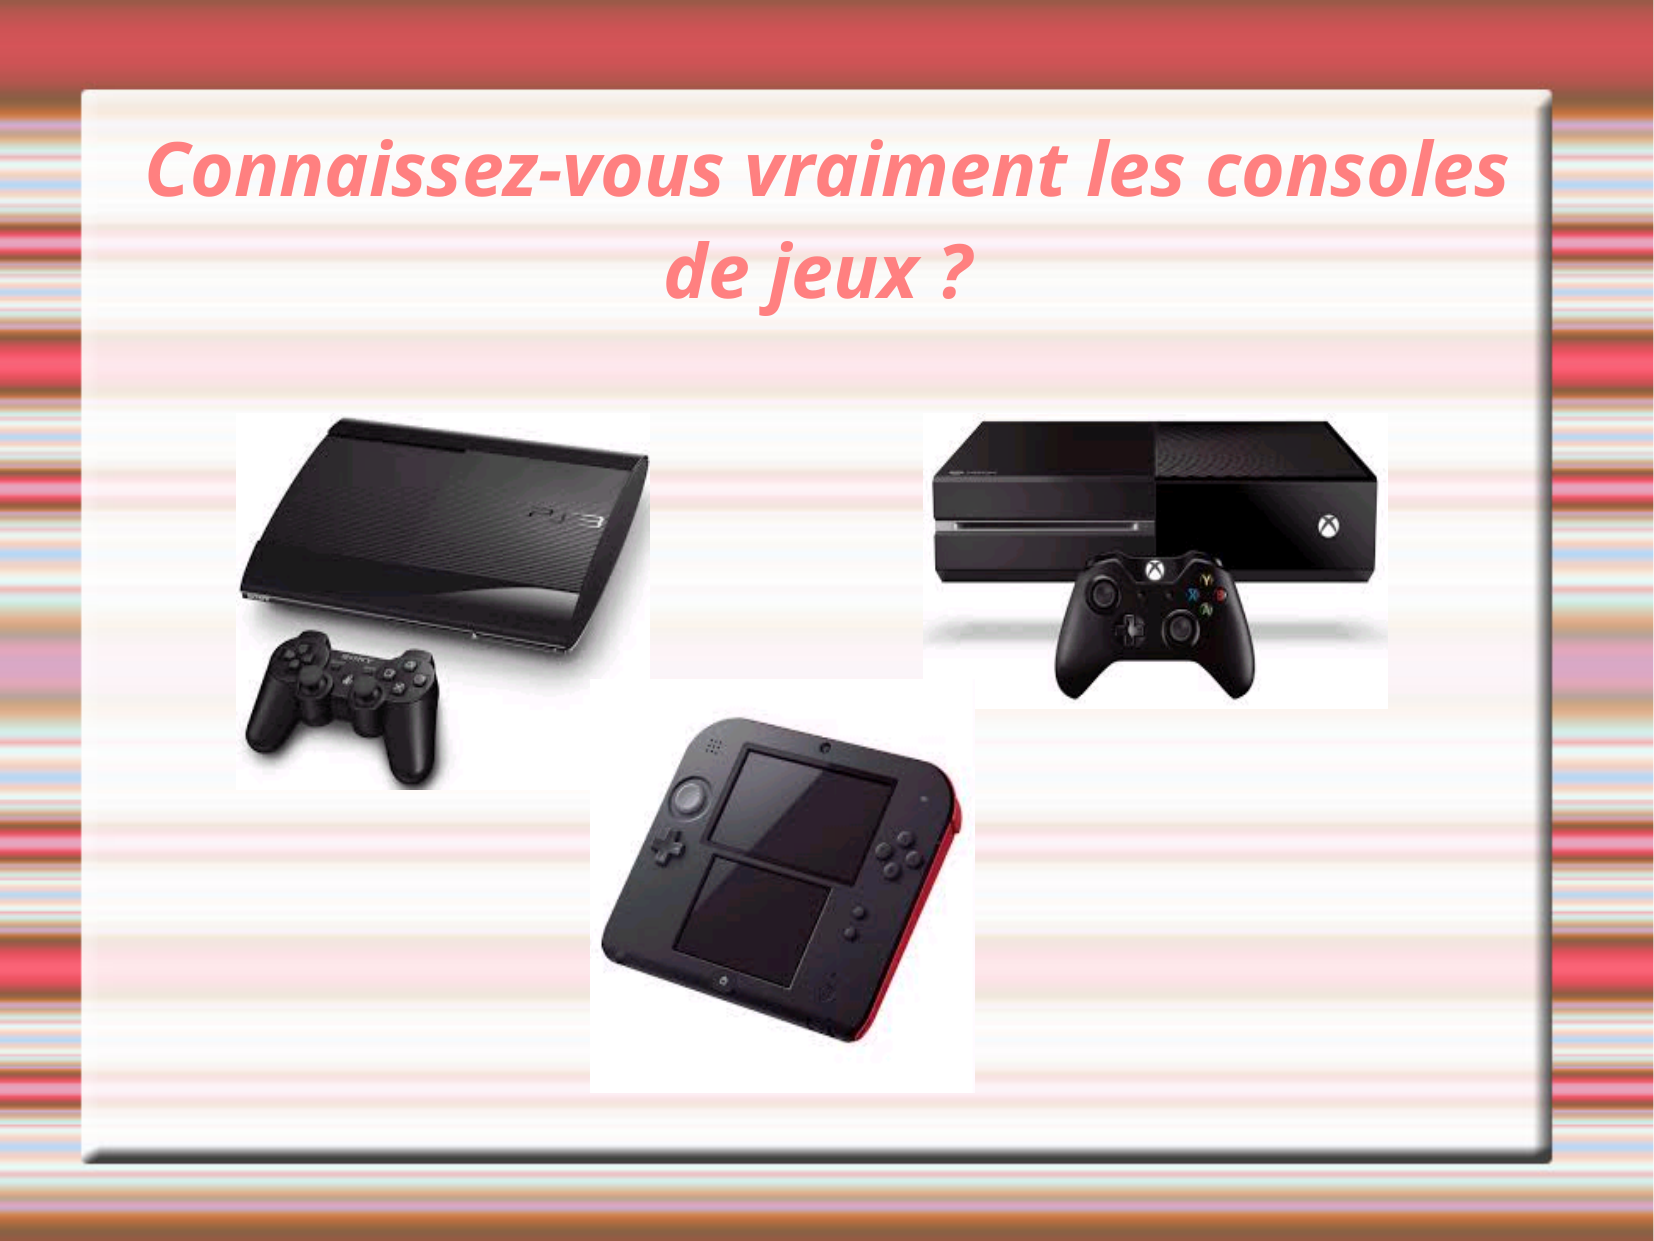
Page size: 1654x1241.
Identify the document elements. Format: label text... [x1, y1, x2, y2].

picture [0, 0, 1654, 1241]
title Connaissez-vous vraiment les consoles de jeux ? [121, 112, 1534, 325]
